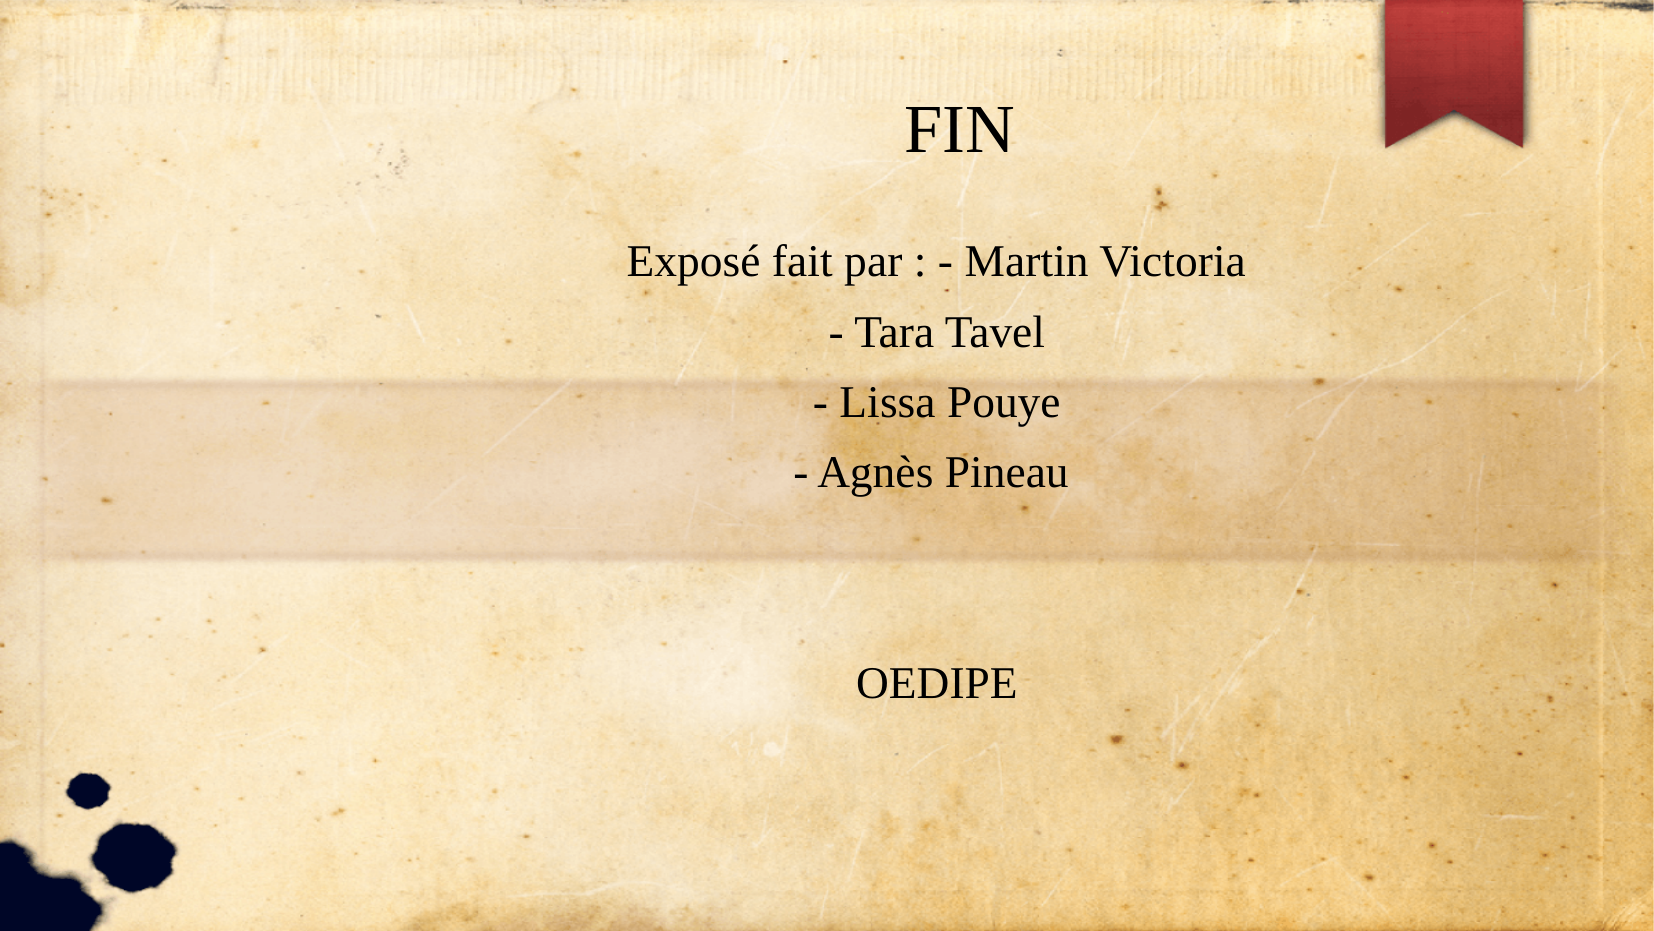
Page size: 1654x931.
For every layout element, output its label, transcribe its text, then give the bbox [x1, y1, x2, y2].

list Exposé fait par : - Martin Victoria - Tara Tavel - Lissa Pouye - Agnès Pineau OEDIPE [177, 236, 1633, 710]
picture [0, 0, 1654, 931]
title FIN [224, 51, 1654, 207]
